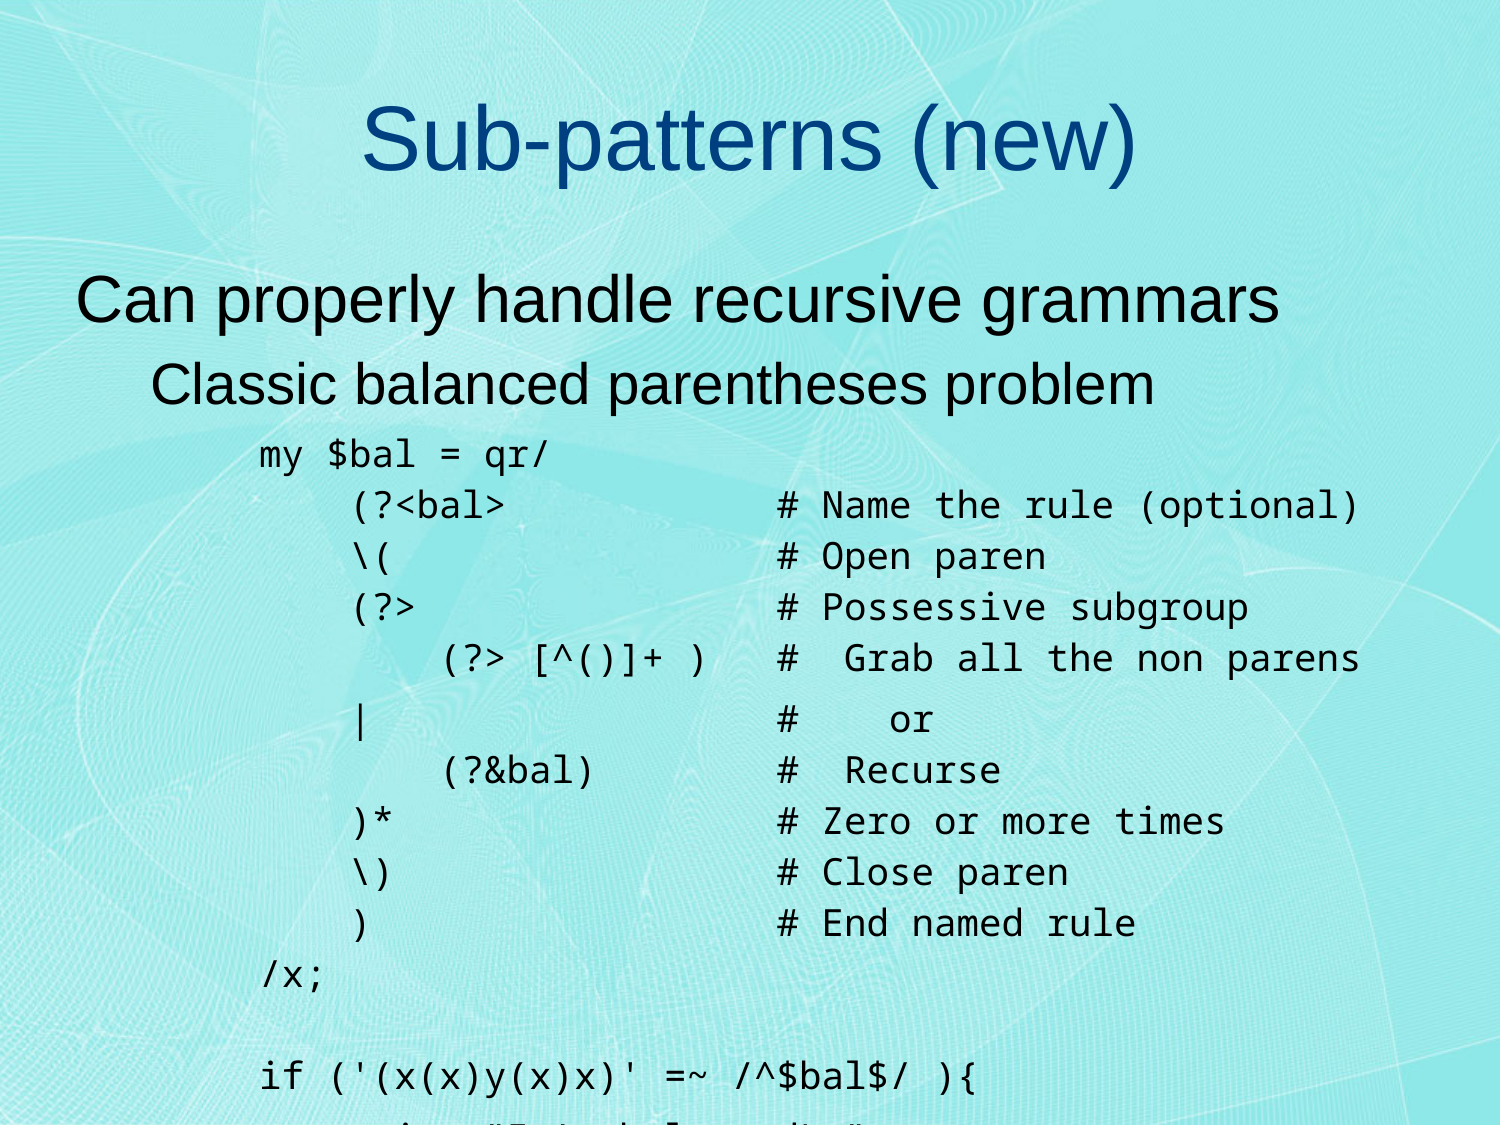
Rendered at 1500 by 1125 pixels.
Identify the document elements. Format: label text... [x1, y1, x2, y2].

picture [0, 0, 1500, 1125]
title Sub-patterns (new) [75, 52, 1426, 226]
list Can properly handle recursive grammars Classic balanced parentheses problem my $bal = qr/ (?<bal> # Name the rule (optional) \( # Open paren (?> # Possessive subgroup (?> [^()]+ ) # Grab all the non parens | # or (?&bal) # Recurse )* # Zero or more times \) # Close paren ) # End named rule /x; if ('(x(x)y(x)x)' =~ /^$bal$/ ){ print "It's balanced\n"; } [75, 262, 1426, 1011]
